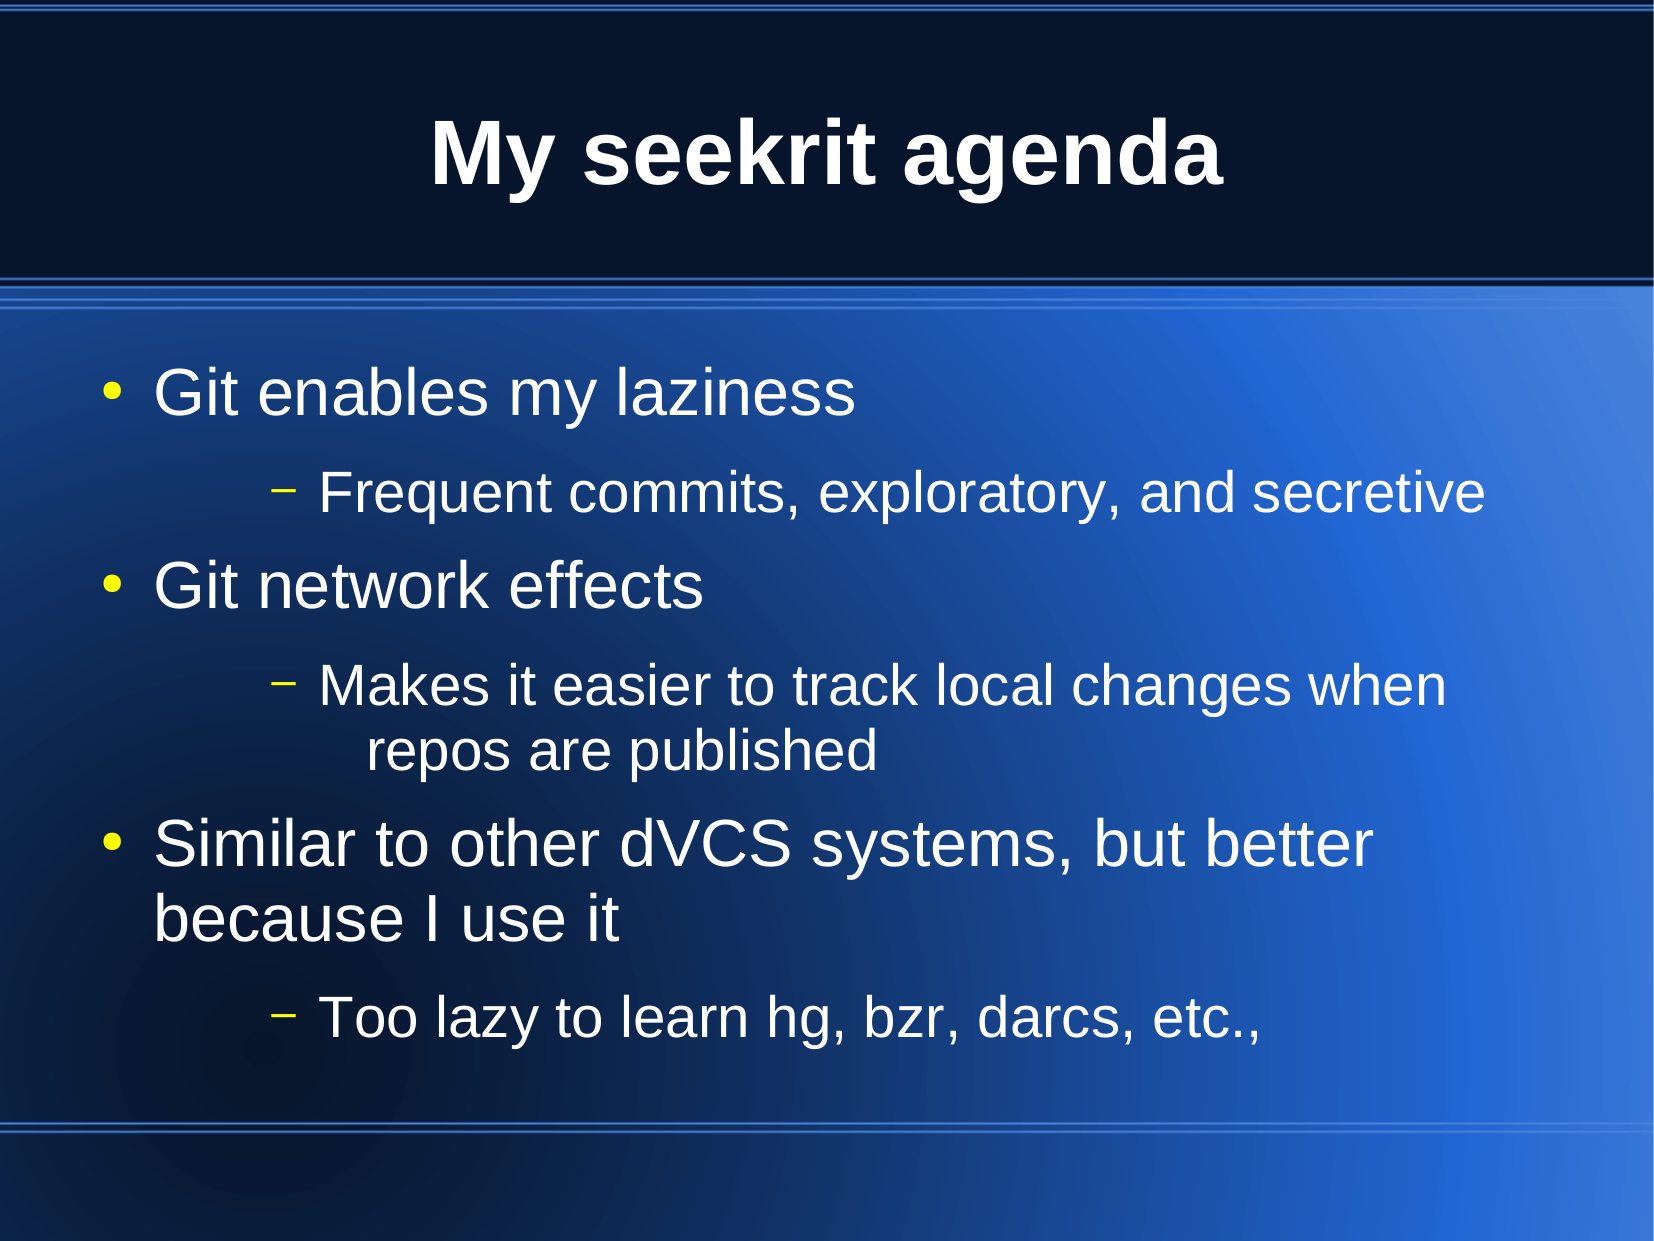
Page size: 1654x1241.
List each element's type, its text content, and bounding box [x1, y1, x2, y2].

list Git enables my laziness Frequent commits, exploratory, and secretive Git network effects Makes it easier to track local changes when repos are published Similar to other dVCS systems, but better because I use it Too lazy to learn hg, bzr, darcs, etc., [82, 355, 1571, 1050]
picture [0, 0, 1654, 1241]
title My seekrit agenda [82, 56, 1571, 250]
